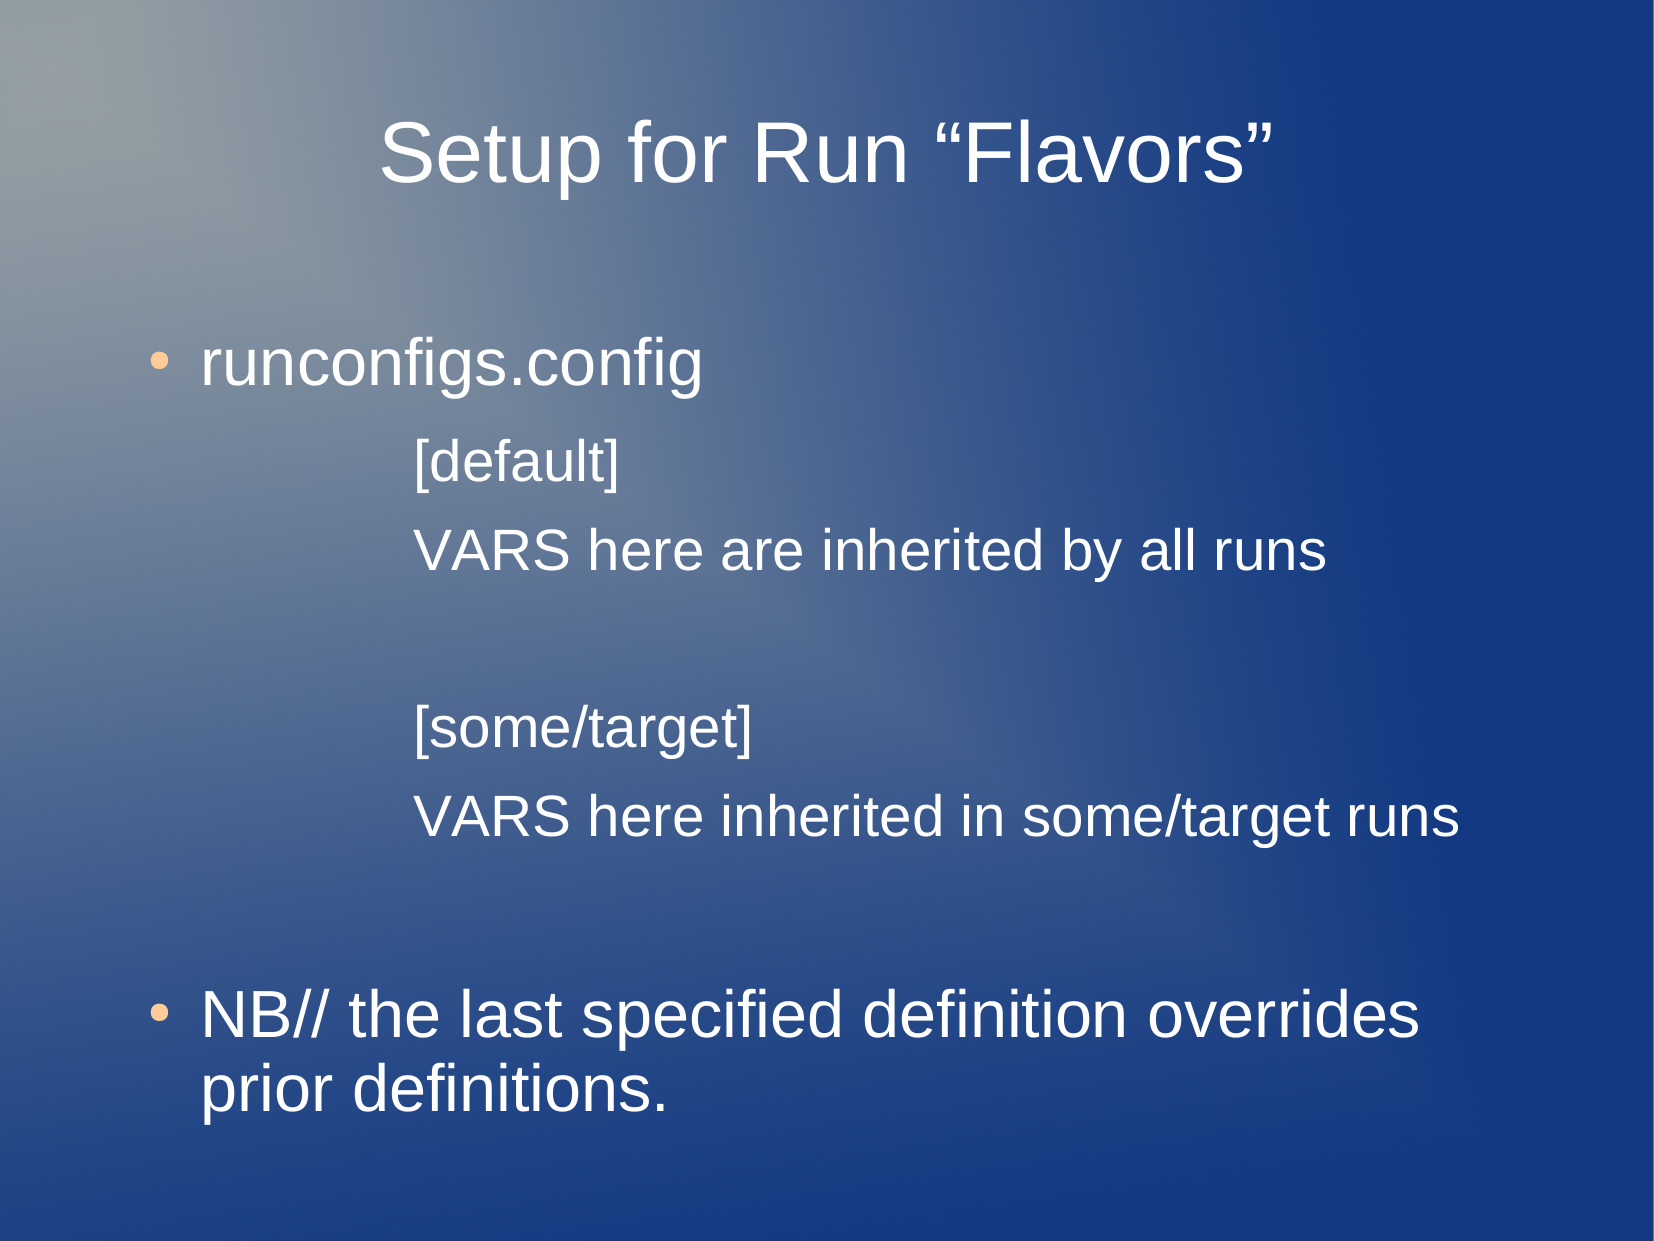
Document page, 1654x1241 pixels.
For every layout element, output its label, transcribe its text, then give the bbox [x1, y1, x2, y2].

list runconfigs.config [default] VARS here are inherited by all runs [some/target] VARS here inherited in some/target runs NB// the last specified definition overrides prior definitions. [129, 324, 1489, 1127]
picture [0, 0, 1654, 1241]
title Setup for Run “Flavors” [82, 49, 1571, 257]
